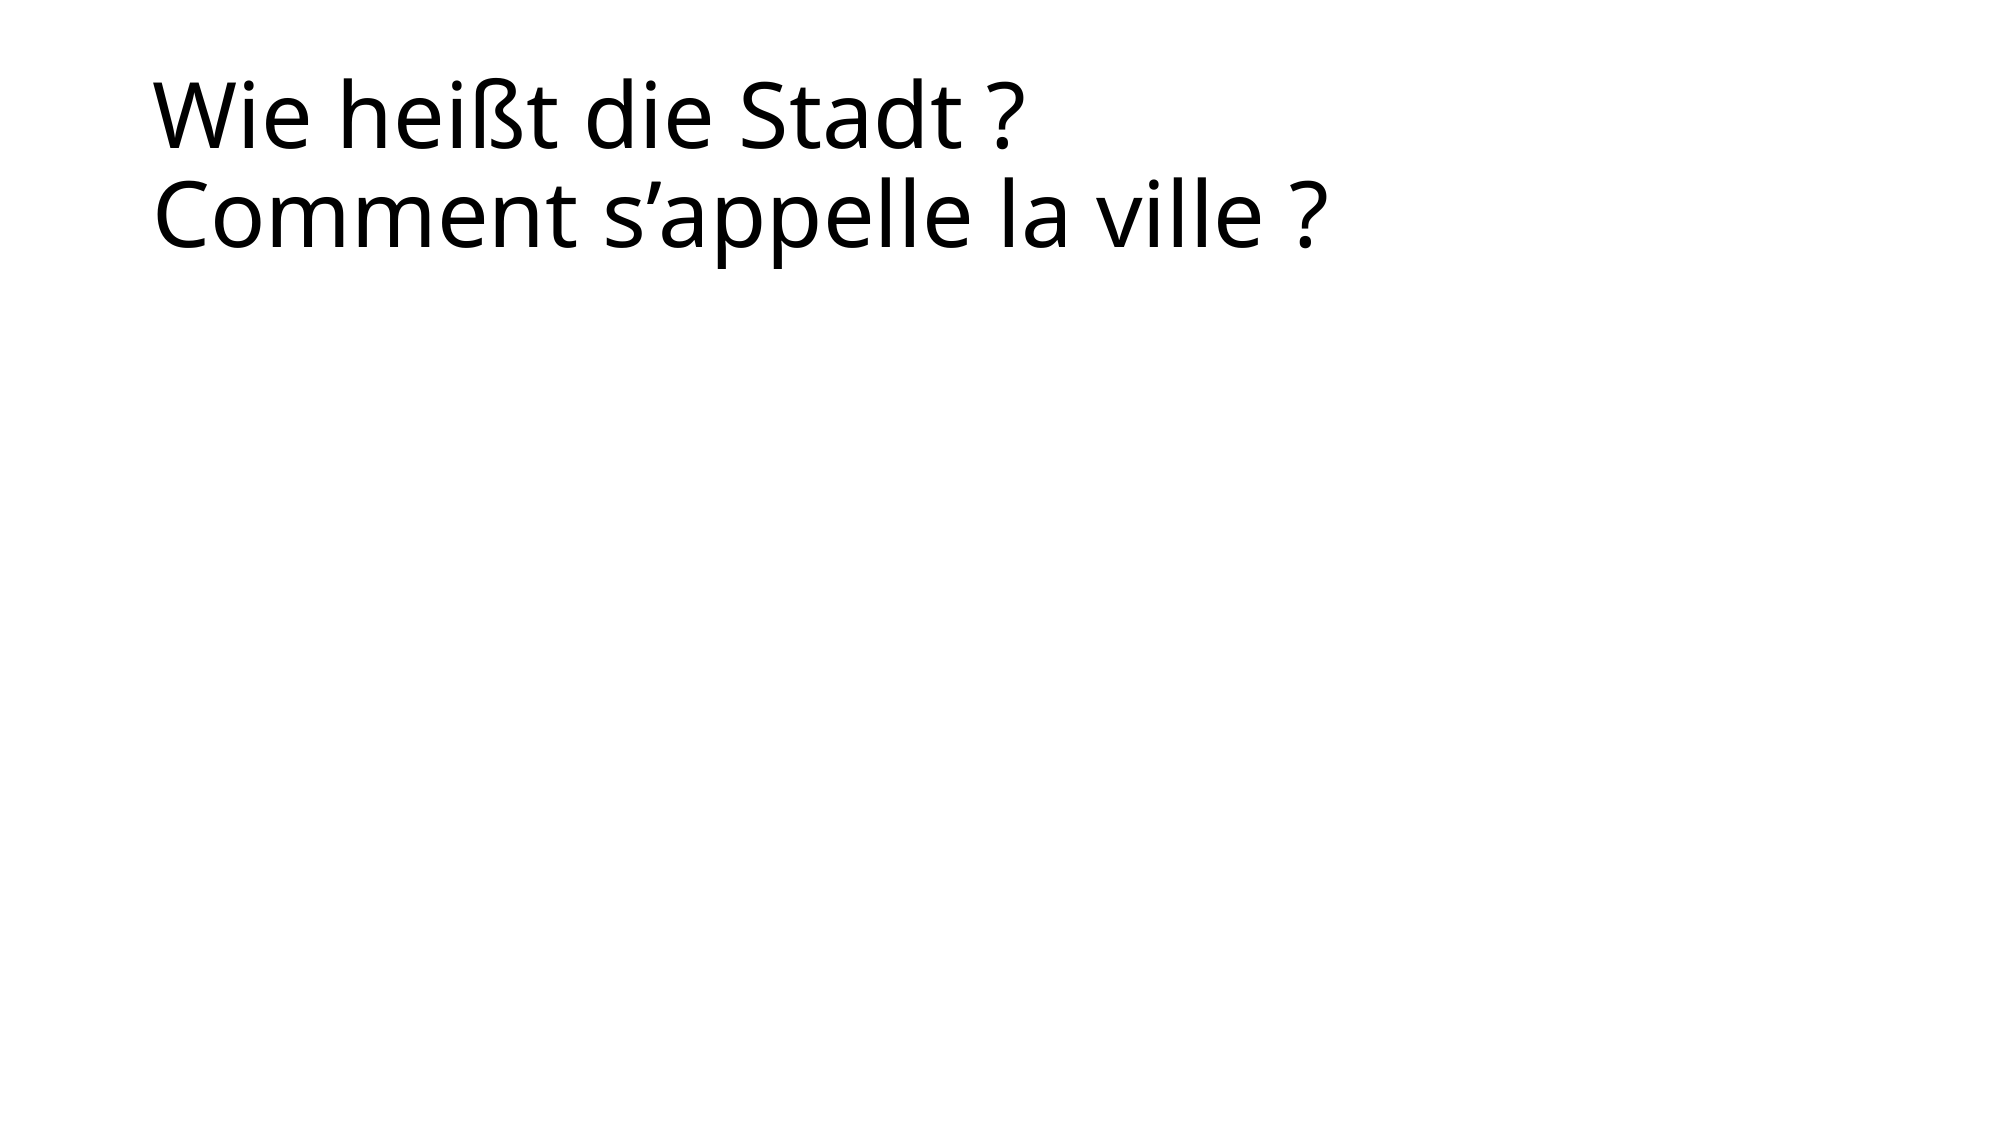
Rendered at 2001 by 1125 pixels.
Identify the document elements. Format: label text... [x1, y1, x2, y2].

title Wie heißt die Stadt ? Comment s’appelle la ville ? [137, 59, 1863, 278]
